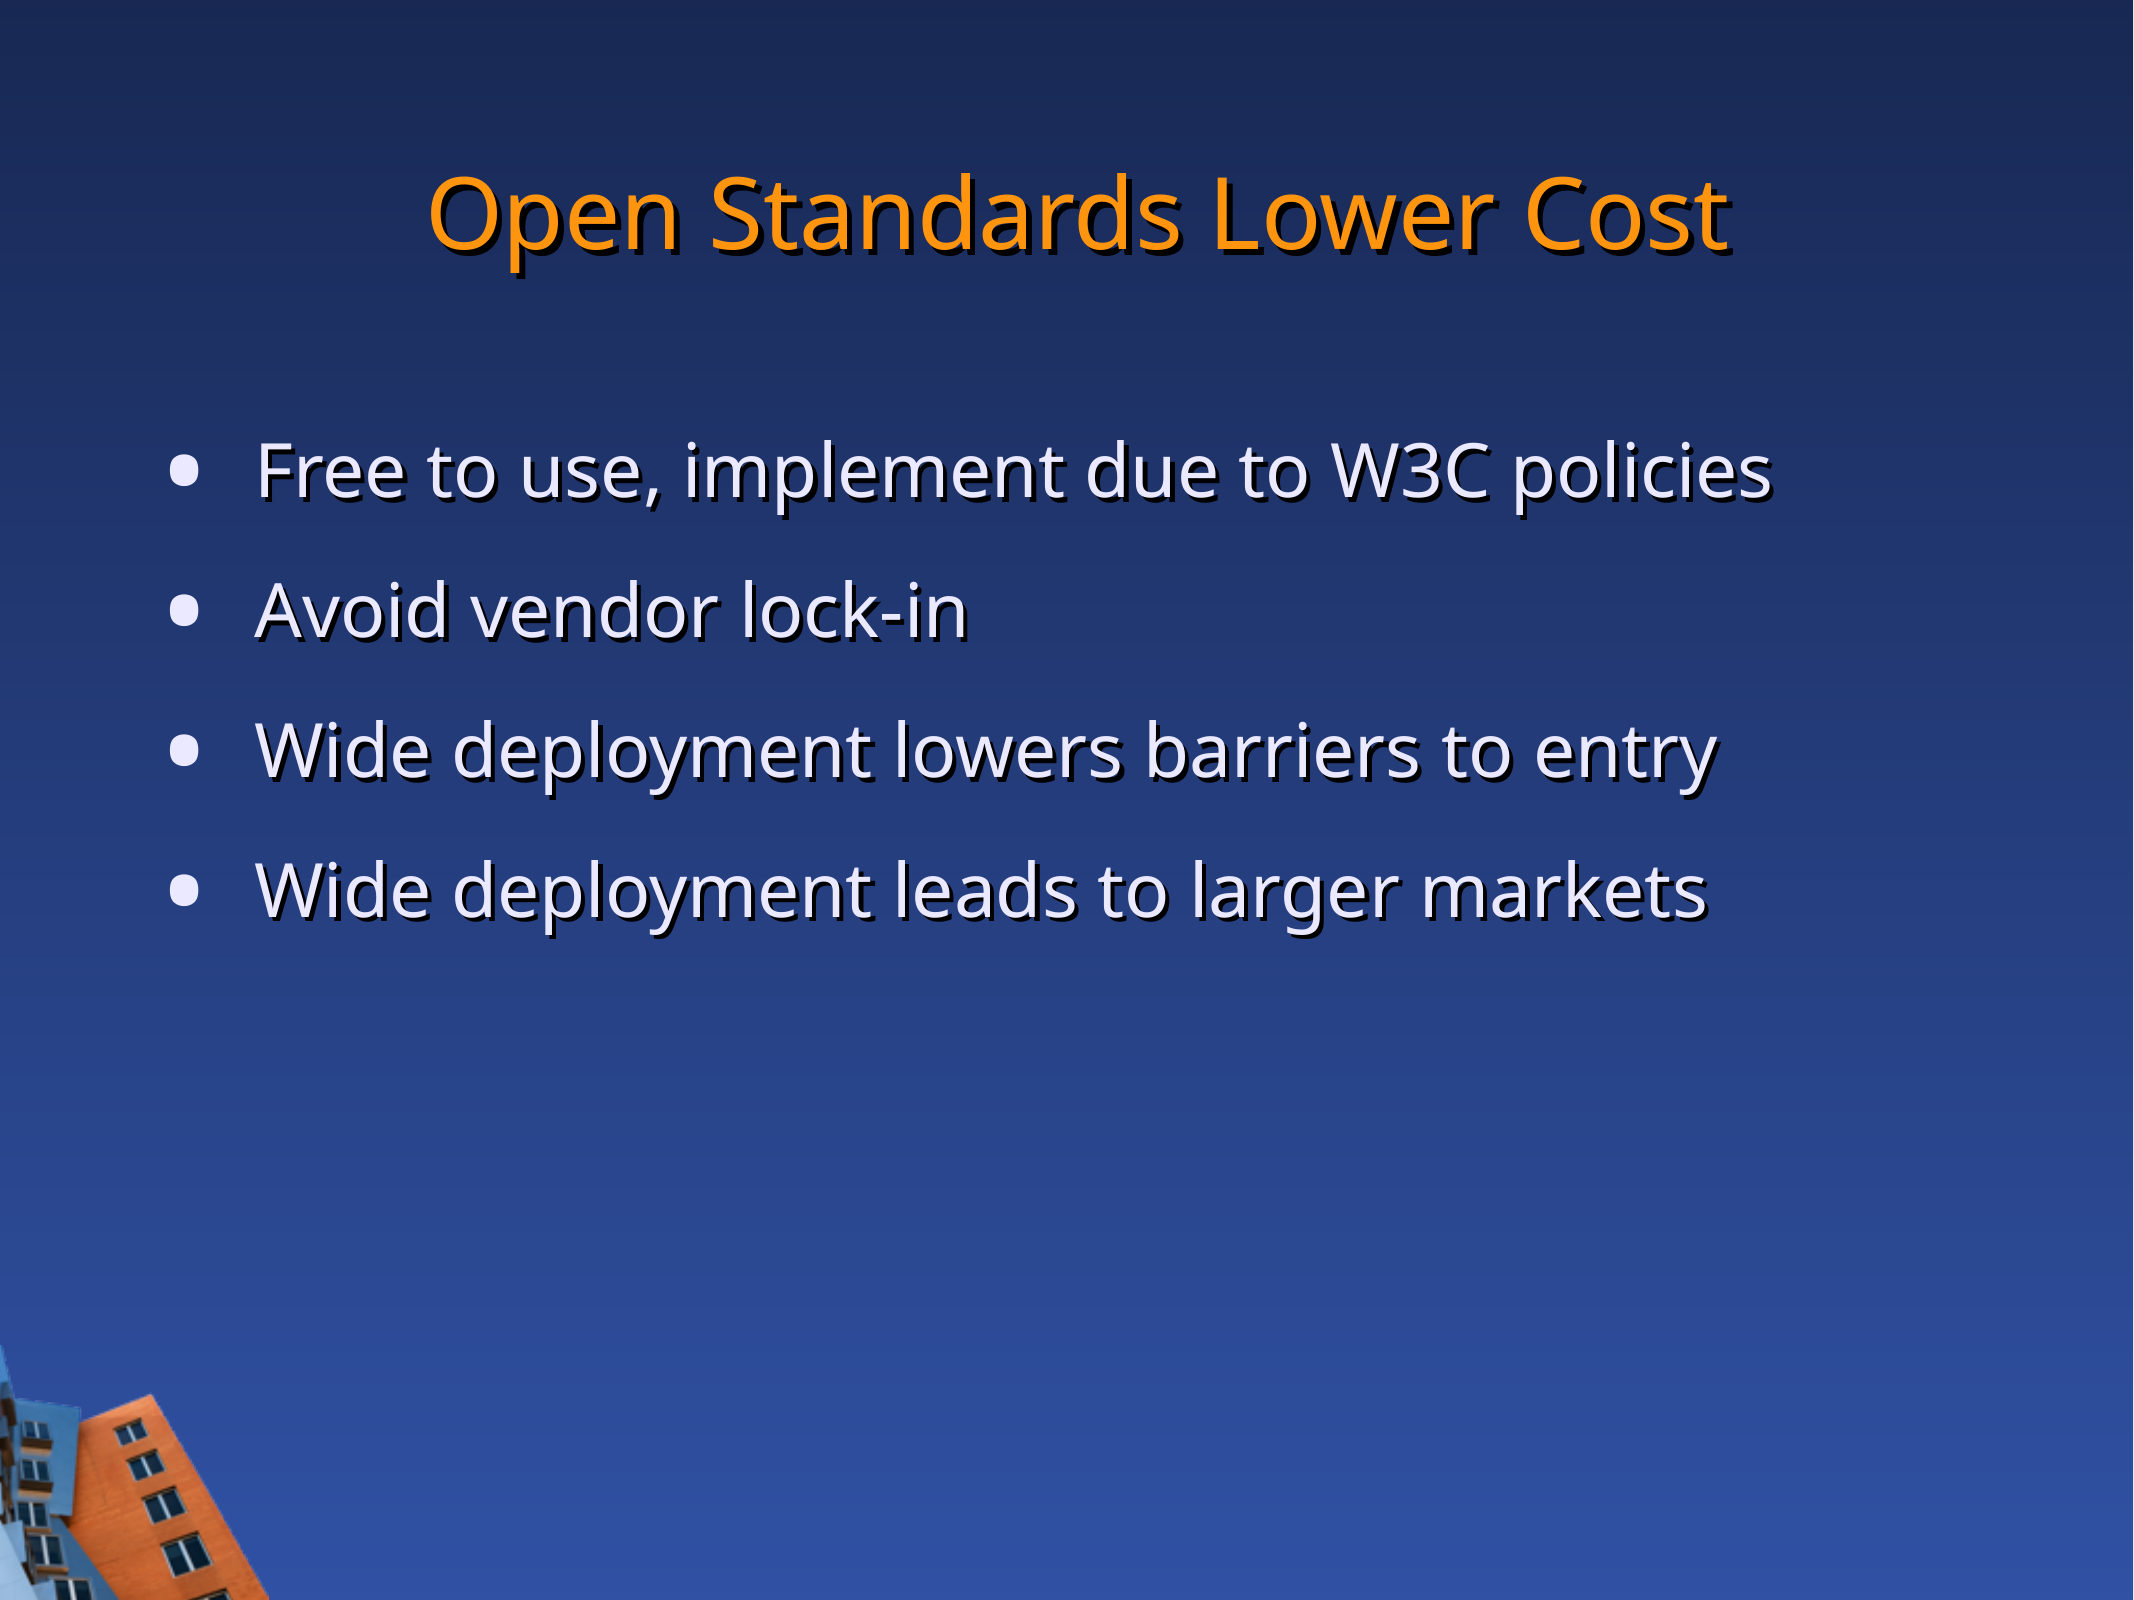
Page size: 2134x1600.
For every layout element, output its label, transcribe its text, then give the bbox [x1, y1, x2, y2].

title Open Standards Lower Cost [118, 76, 2038, 344]
picture [0, 1345, 269, 1600]
list Free to use, implement due to W3C policies Avoid vendor lock-in Wide deployment lowers barriers to entry Wide deployment leads to larger markets [108, 422, 2029, 1479]
